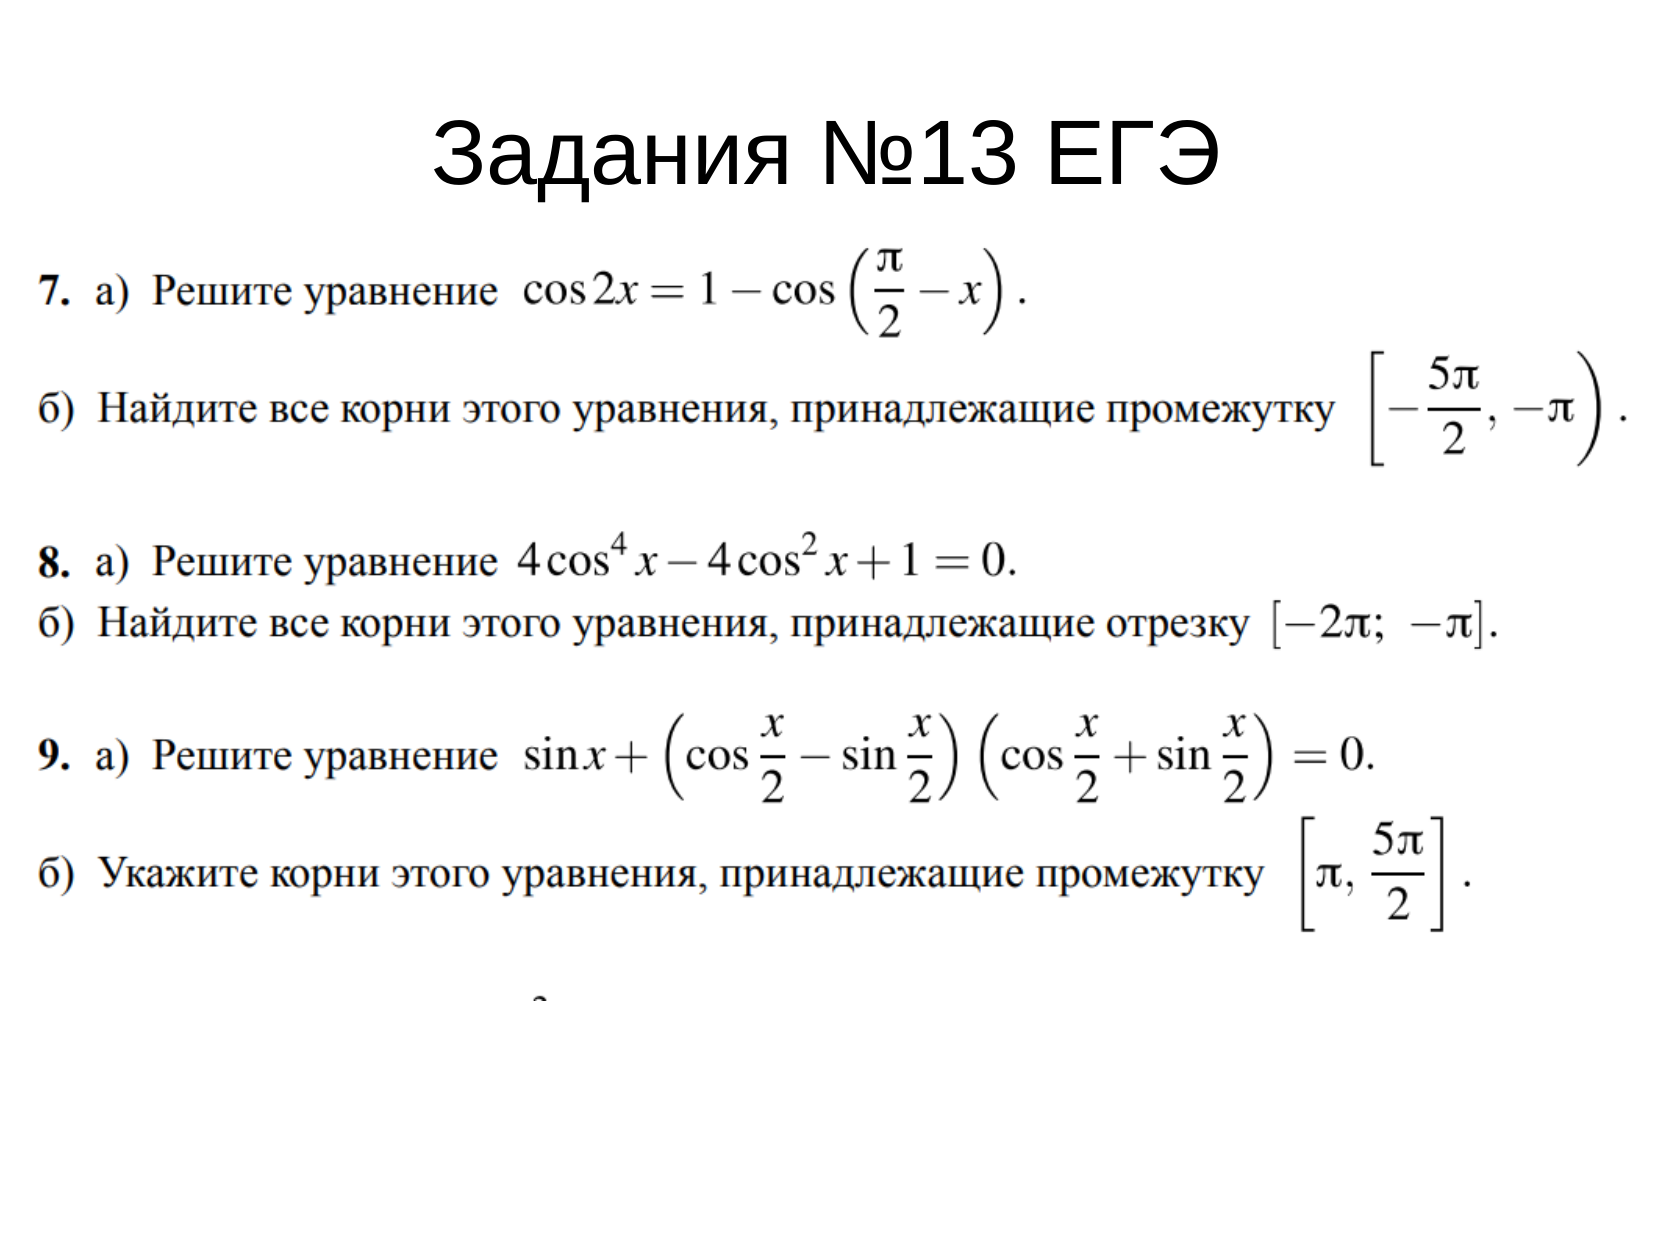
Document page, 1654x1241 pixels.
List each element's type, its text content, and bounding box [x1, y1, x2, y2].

picture [37, 236, 1642, 1001]
title Задания №13 ЕГЭ [82, 49, 1571, 236]
